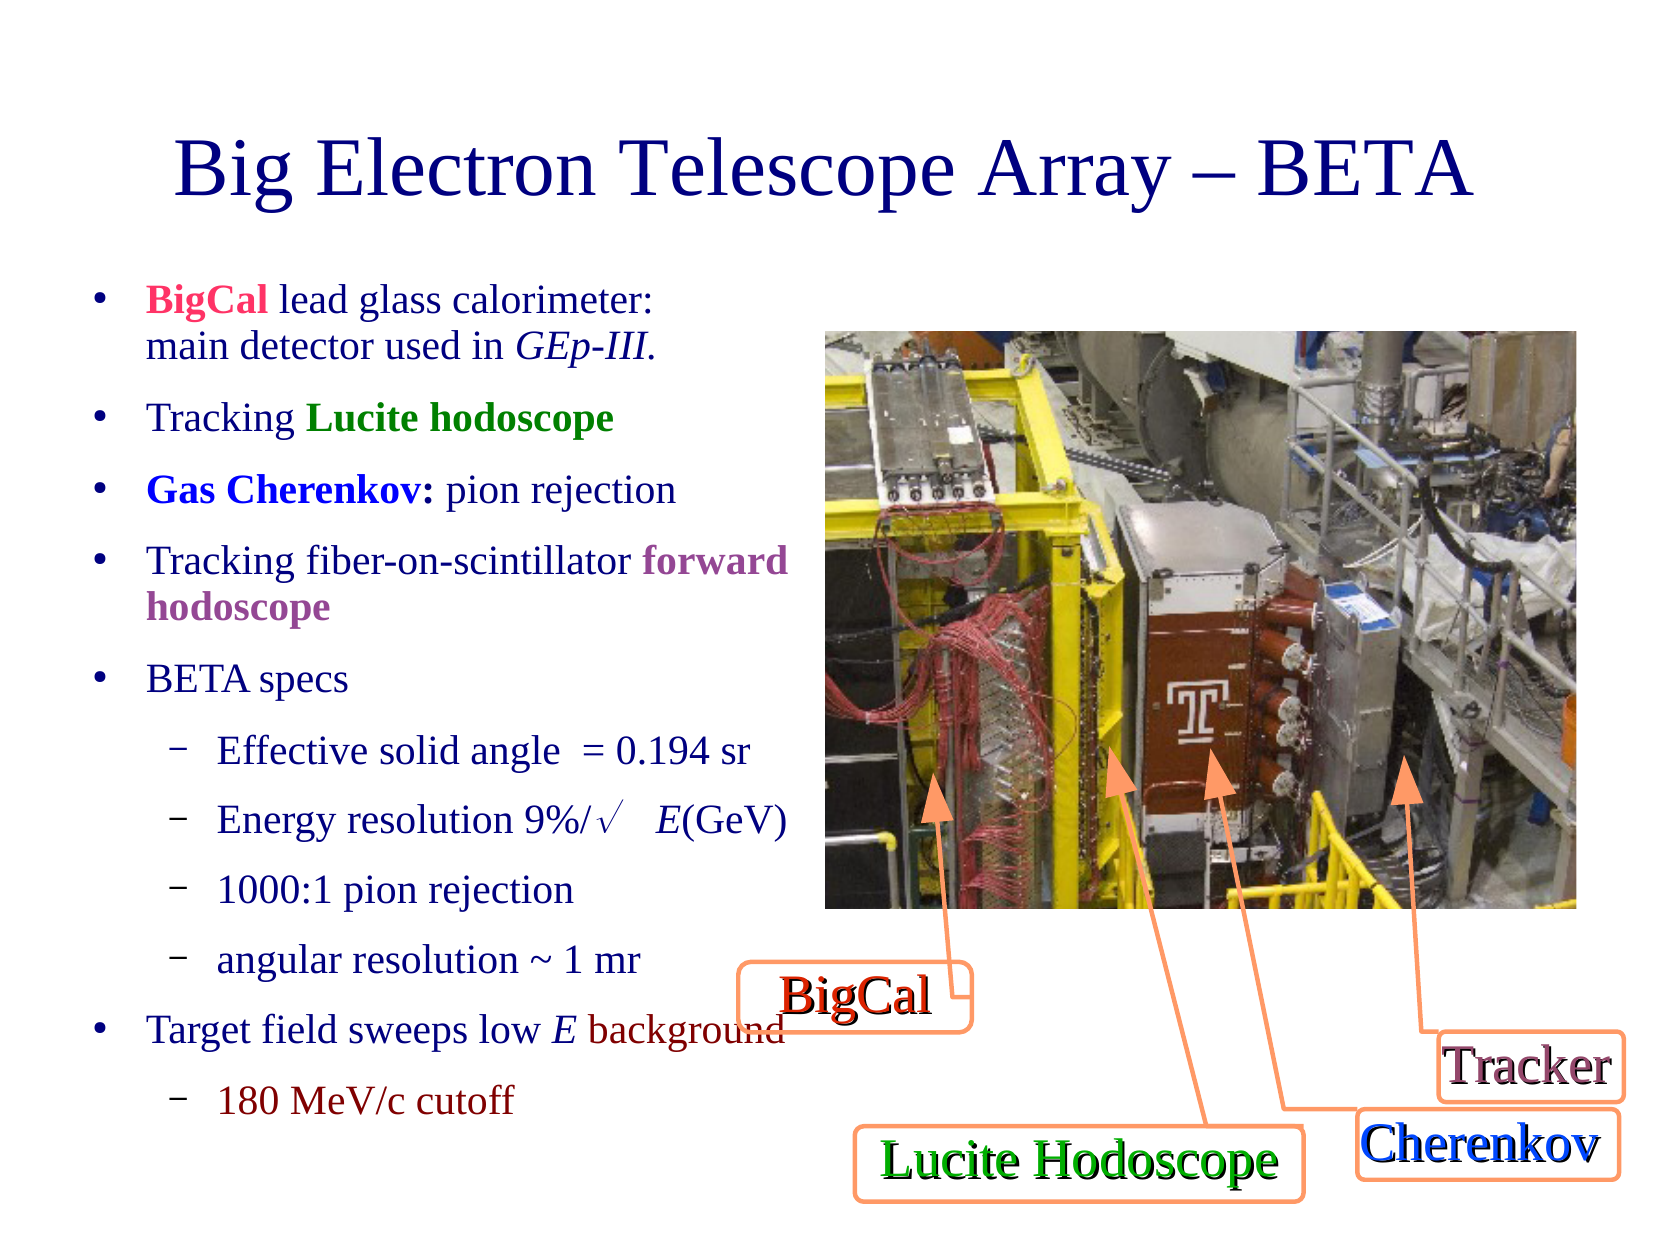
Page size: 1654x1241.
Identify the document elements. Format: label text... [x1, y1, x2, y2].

title Big Electron Telescope Array – BETA [119, 109, 1531, 317]
picture [825, 331, 1577, 909]
text_box Lucite Hodoscope [854, 1126, 1304, 1202]
text_box Cherenkov [1357, 1109, 1620, 1180]
text_box BigCal [738, 961, 972, 1033]
text_box Tracker [1438, 1031, 1624, 1103]
list BigCal lead glass calorimeter: main detector used in GEp-III. Tracking Lucite hodoscope Gas Cherenkov: pion rejection Tracking fiber-on-scintillator forward hodoscope BETA specs Effective solid angle = 0.194 sr Energy resolution 9%/E(GeV) 1000:1 pion rejection angular resolution ~ 1 mr Target field sweeps low E background 180 MeV/c cutoff [75, 276, 916, 1216]
